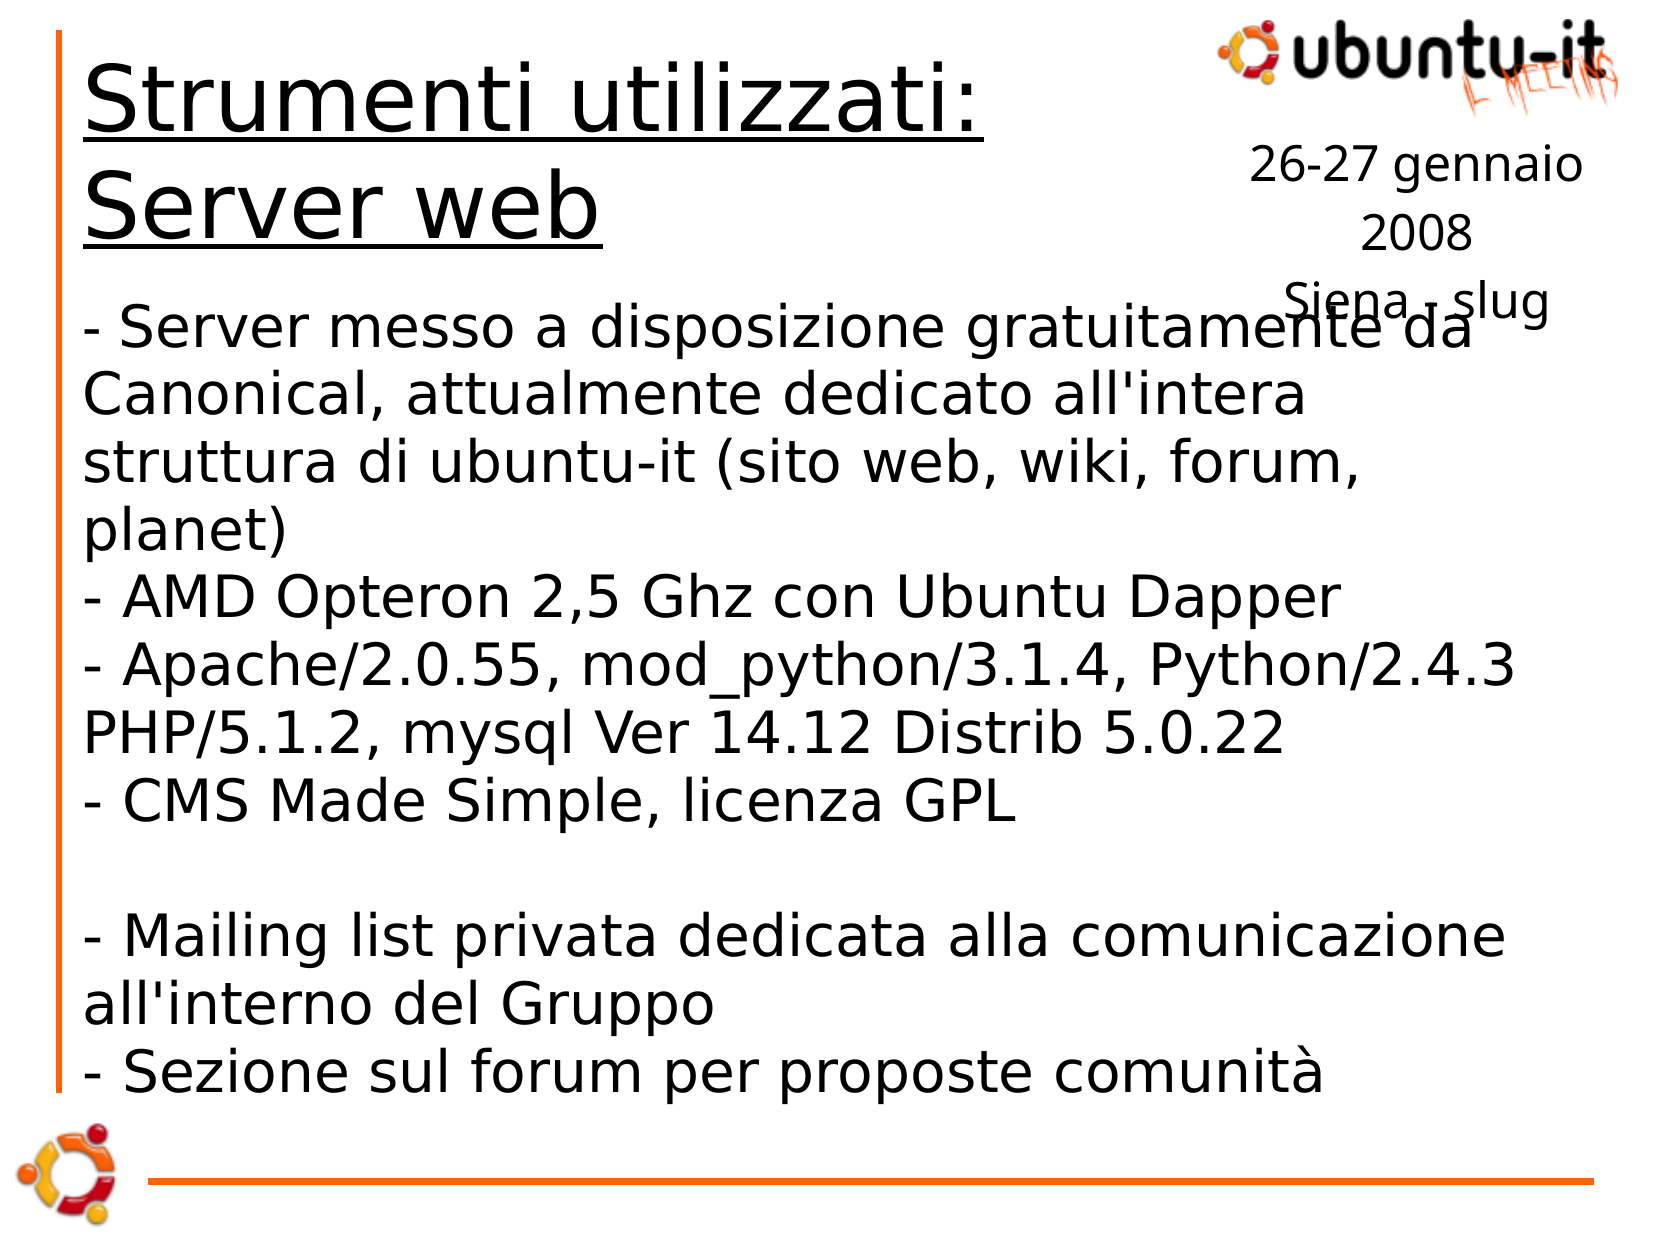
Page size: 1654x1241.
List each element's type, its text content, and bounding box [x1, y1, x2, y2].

title Strumenti utilizzati: Server web [82, 45, 1571, 261]
subtitle - Server messo a disposizione gratuitamente da Canonical, attualmente dedicato all'intera struttura di ubuntu-it (sito web, wiki, forum, planet) - AMD Opteron 2,5 Ghz con Ubuntu Dapper - Apache/2.0.55, mod_python/3.1.4, Python/2.4.3 PHP/5.1.2, mysql Ver 14.12 Distrib 5.0.22 - CMS Made Simple, licenza GPL - Mailing list privata dedicata alla comunicazione all'interno del Gruppo - Sezione sul forum per proposte comunità [82, 283, 1571, 1116]
picture [14, 1122, 119, 1229]
picture [1210, 19, 1628, 119]
